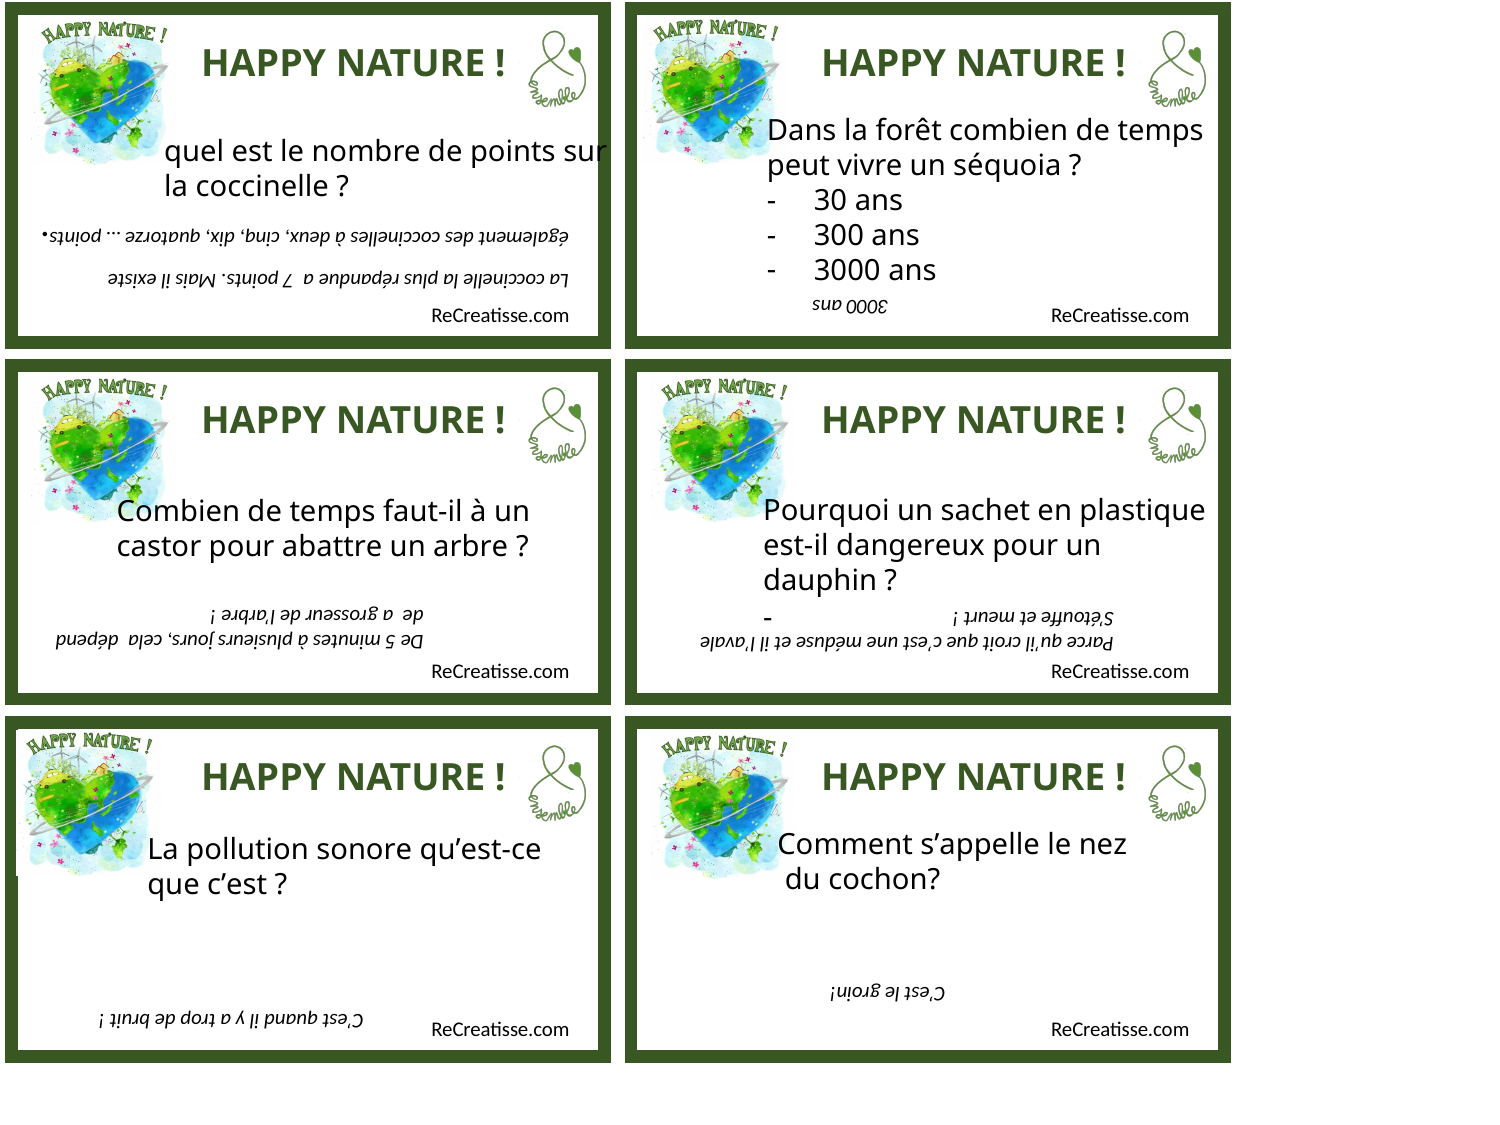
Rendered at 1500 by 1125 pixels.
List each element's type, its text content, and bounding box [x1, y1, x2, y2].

text_box quel est le nombre de points sur la coccinelle ? [149, 125, 625, 210]
picture [651, 376, 797, 522]
picture [651, 733, 797, 879]
text_box Pourquoi un sachet en plastique est-il dangereux pour un dauphin ? [748, 484, 1231, 643]
text_box HAPPY NATURE ! [186, 745, 517, 806]
text_box Parce qu’il croit que c’est une méduse et il l’avale S’étouffe et meurt ! [684, 601, 1129, 666]
picture [31, 19, 177, 165]
text_box C’est quand il y a trop de bruit ! [83, 1003, 379, 1043]
picture [517, 381, 599, 471]
text_box HAPPY NATURE ! [806, 745, 1137, 806]
text_box ReCreatisse.com [1036, 1008, 1205, 1048]
picture [1137, 739, 1219, 818]
text_box ReCreatisse.com [416, 651, 585, 691]
text_box ReCreatisse.com [416, 294, 585, 334]
picture [643, 18, 788, 164]
text_box ReCreatisse.com [416, 1008, 585, 1048]
picture [31, 376, 177, 522]
text_box 3000 ans [797, 289, 904, 329]
text_box Combien de temps faut-il à un castor pour abattre un arbre ? [102, 485, 625, 570]
text_box La pollution sonore qu’est-ce que c’est ? [132, 823, 615, 908]
picture [1137, 25, 1219, 104]
picture [1137, 381, 1219, 471]
text_box ReCreatisse.com [1036, 294, 1205, 334]
text_box HAPPY NATURE ! [806, 388, 1137, 448]
text_box HAPPY NATURE ! [806, 31, 1137, 92]
text_box HAPPY NATURE ! [186, 31, 517, 92]
text_box HAPPY NATURE ! [186, 388, 517, 448]
picture [517, 739, 599, 823]
text_box Comment s’appelle le nez du cochon? [762, 818, 1245, 903]
text_box ReCreatisse.com [1036, 651, 1205, 691]
picture [517, 25, 599, 114]
text_box C’est le groin! [814, 976, 960, 1016]
text_box De 5 minutes à plusieurs jours, cela dépend de a grosseur de l’arbre ! [40, 599, 438, 664]
text_box La coccinelle la plus répandue a 7 points. Mais il existe également des coccinelles à deux, cinq, dix, quatorze … points. [11, 218, 584, 303]
picture [16, 730, 162, 876]
text_box Dans la forêt combien de temps peut vivre un séquoia ? 30 ans 300 ans 3000 ans [752, 104, 1235, 294]
